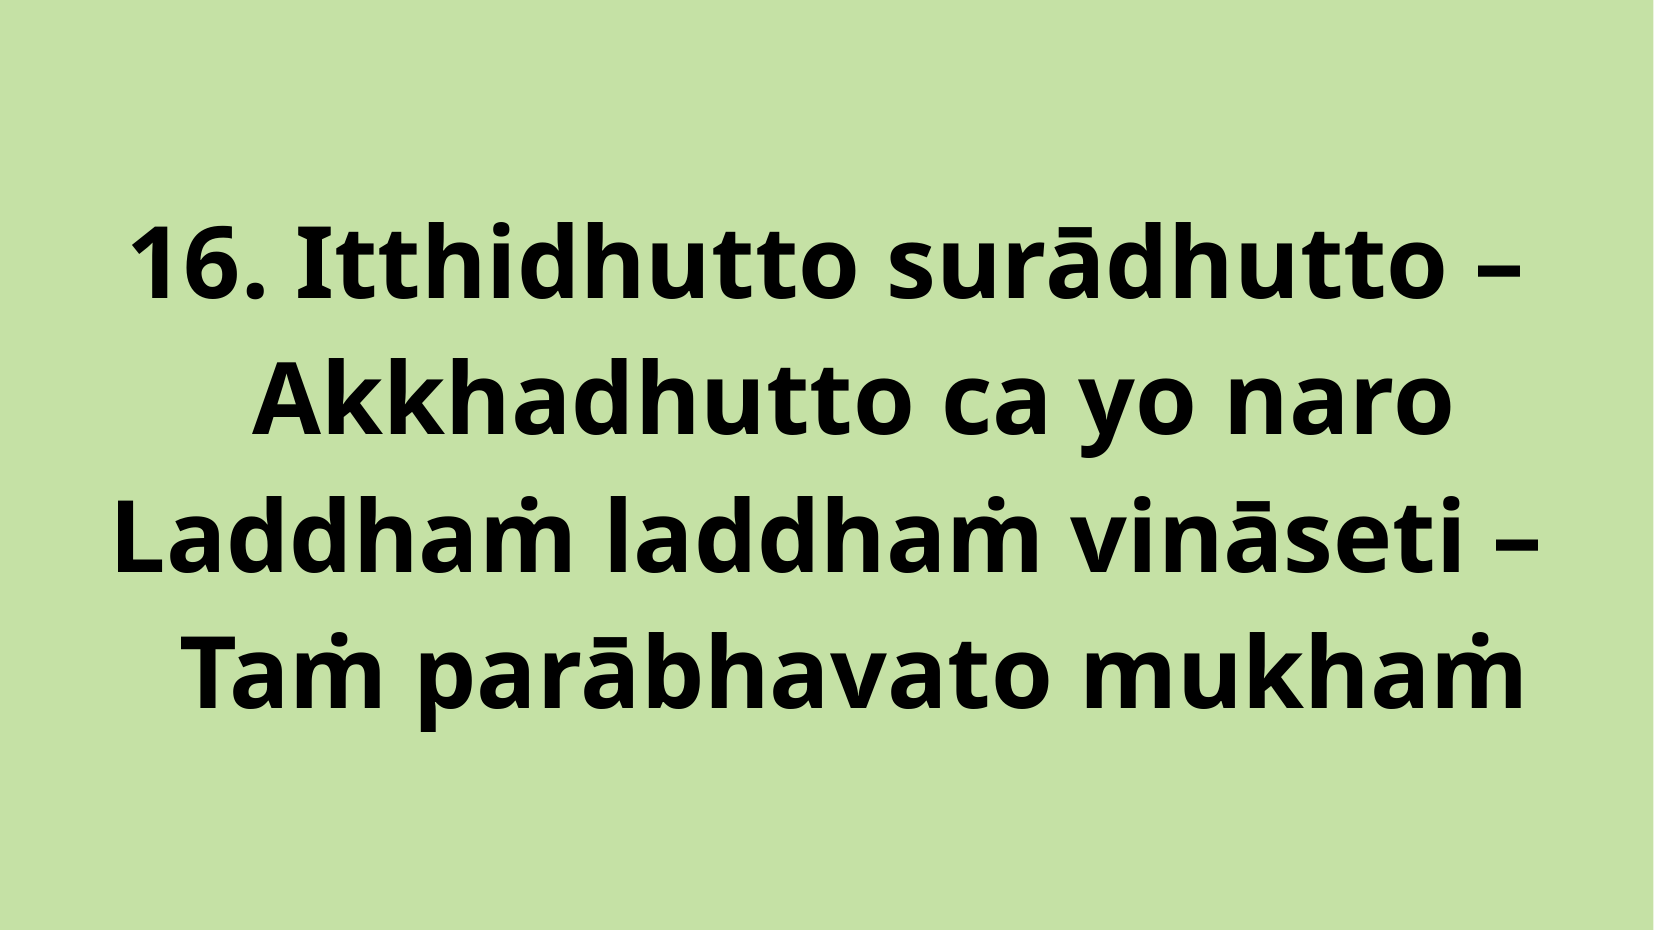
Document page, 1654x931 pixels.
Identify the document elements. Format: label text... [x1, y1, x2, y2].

subtitle 16. Itthidhutto surādhutto – Akkhadhutto ca yo naro Laddhaṁ laddhaṁ vināseti – Taṁ parābhavato mukhaṁ [82, 0, 1571, 931]
